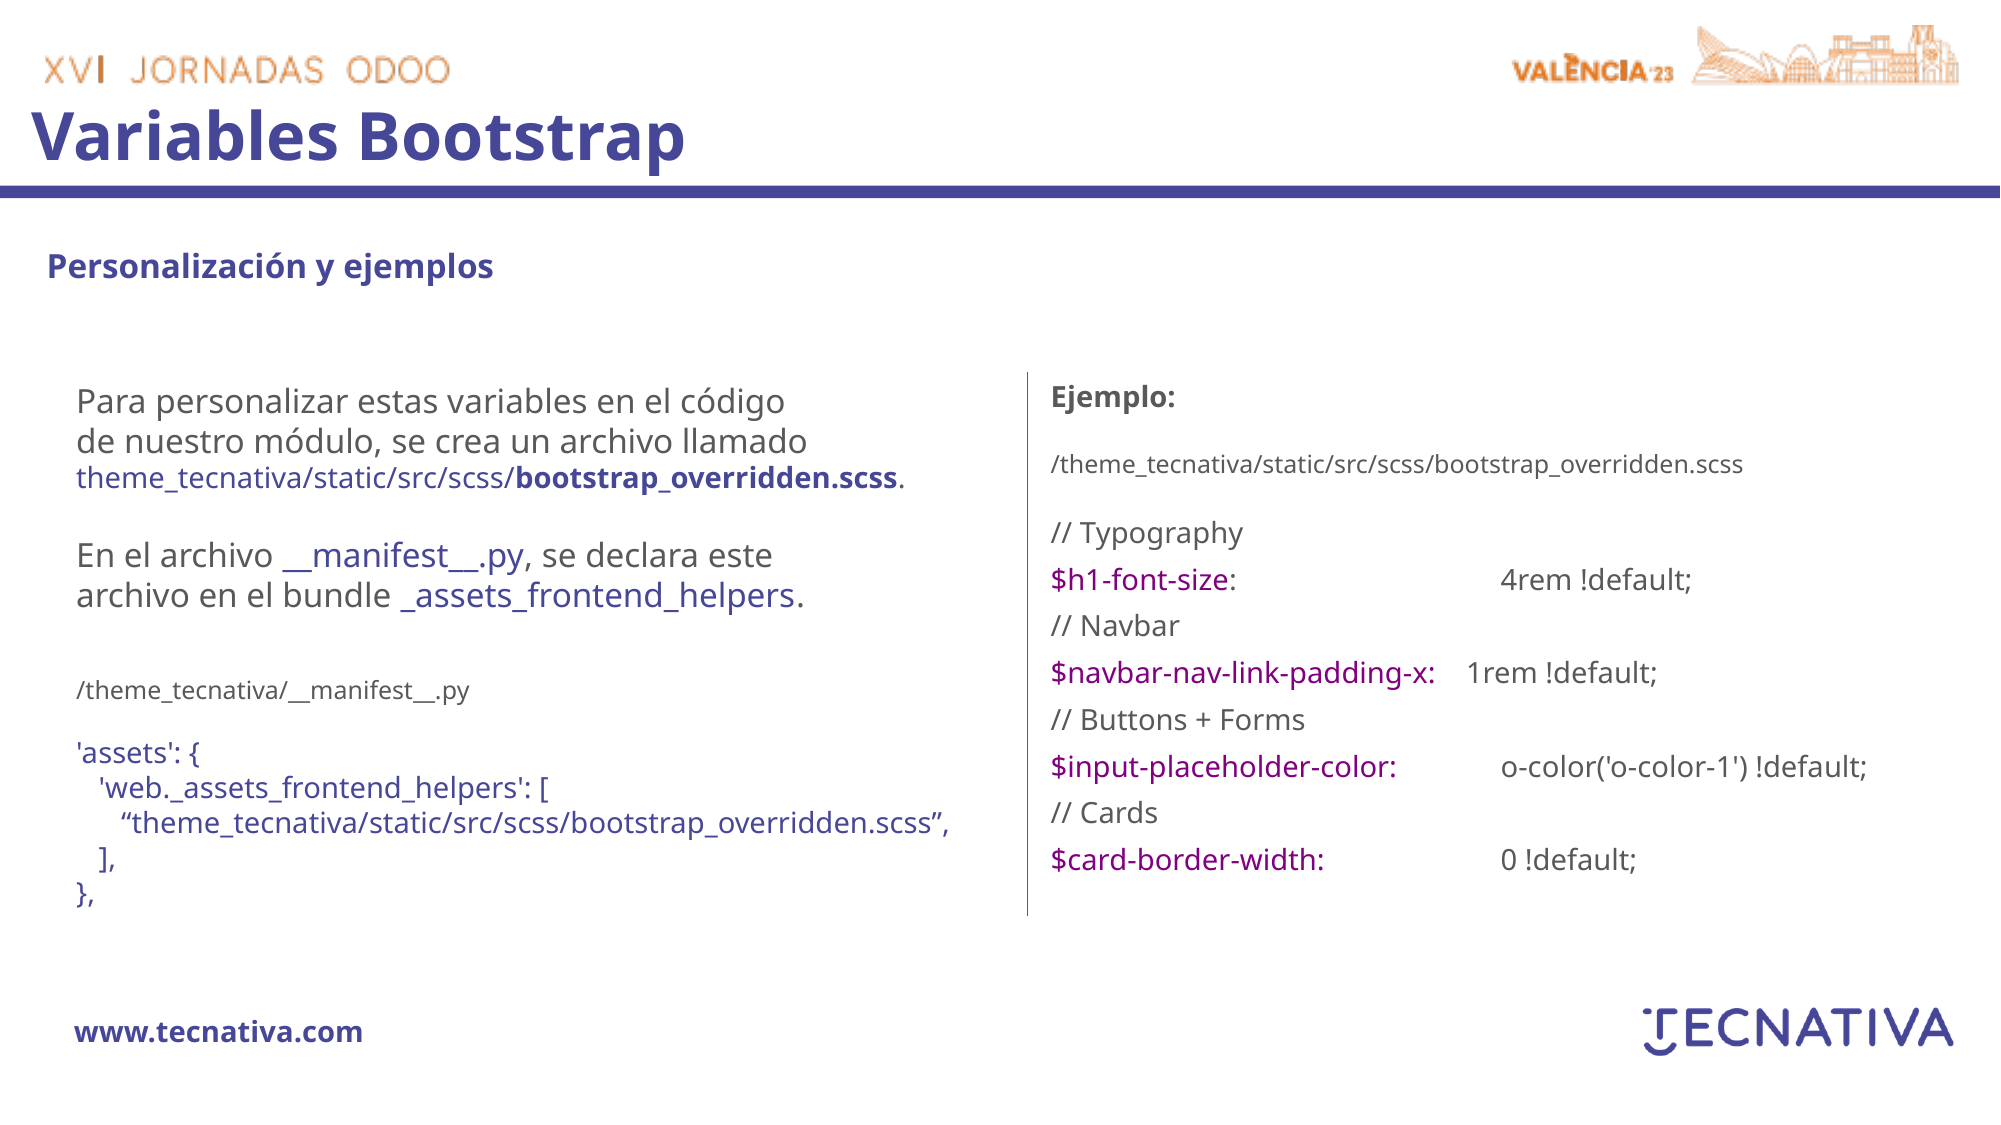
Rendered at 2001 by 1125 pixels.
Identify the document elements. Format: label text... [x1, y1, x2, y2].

text_box Variables Bootstrap [31, 102, 1979, 207]
text_box Ejemplo: /theme_tecnativa/static/src/scss/bootstrap_overridden.scss // Typography $h1-font-size: 4rem !default; // Navbar $navbar-nav-link-padding-x: 1rem !default; // Buttons + Forms $input-placeholder-color: o-color('o-color-1') !default; // Cards $card-border-width: 0 !default; [1035, 370, 1949, 925]
text_box Personalización y ejemplos [31, 241, 1063, 293]
text_box www.tecnativa.com [58, 1009, 1091, 1057]
picture [45, 25, 1959, 95]
picture [1610, 977, 1983, 1080]
text_box Para personalizar estas variables en el código de nuestro módulo, se crea un archivo llamado theme_tecnativa/static/src/scss/bootstrap_overridden.scss. En el archivo __manifest__.py, se declara este archivo en el bundle _assets_frontend_helpers. /theme_tecnativa/__manifest__.py 'assets': { 'web._assets_frontend_helpers': [ “theme_tecnativa/static/src/scss/bootstrap_overridden.scss”, ], }, [61, 372, 1388, 1125]
